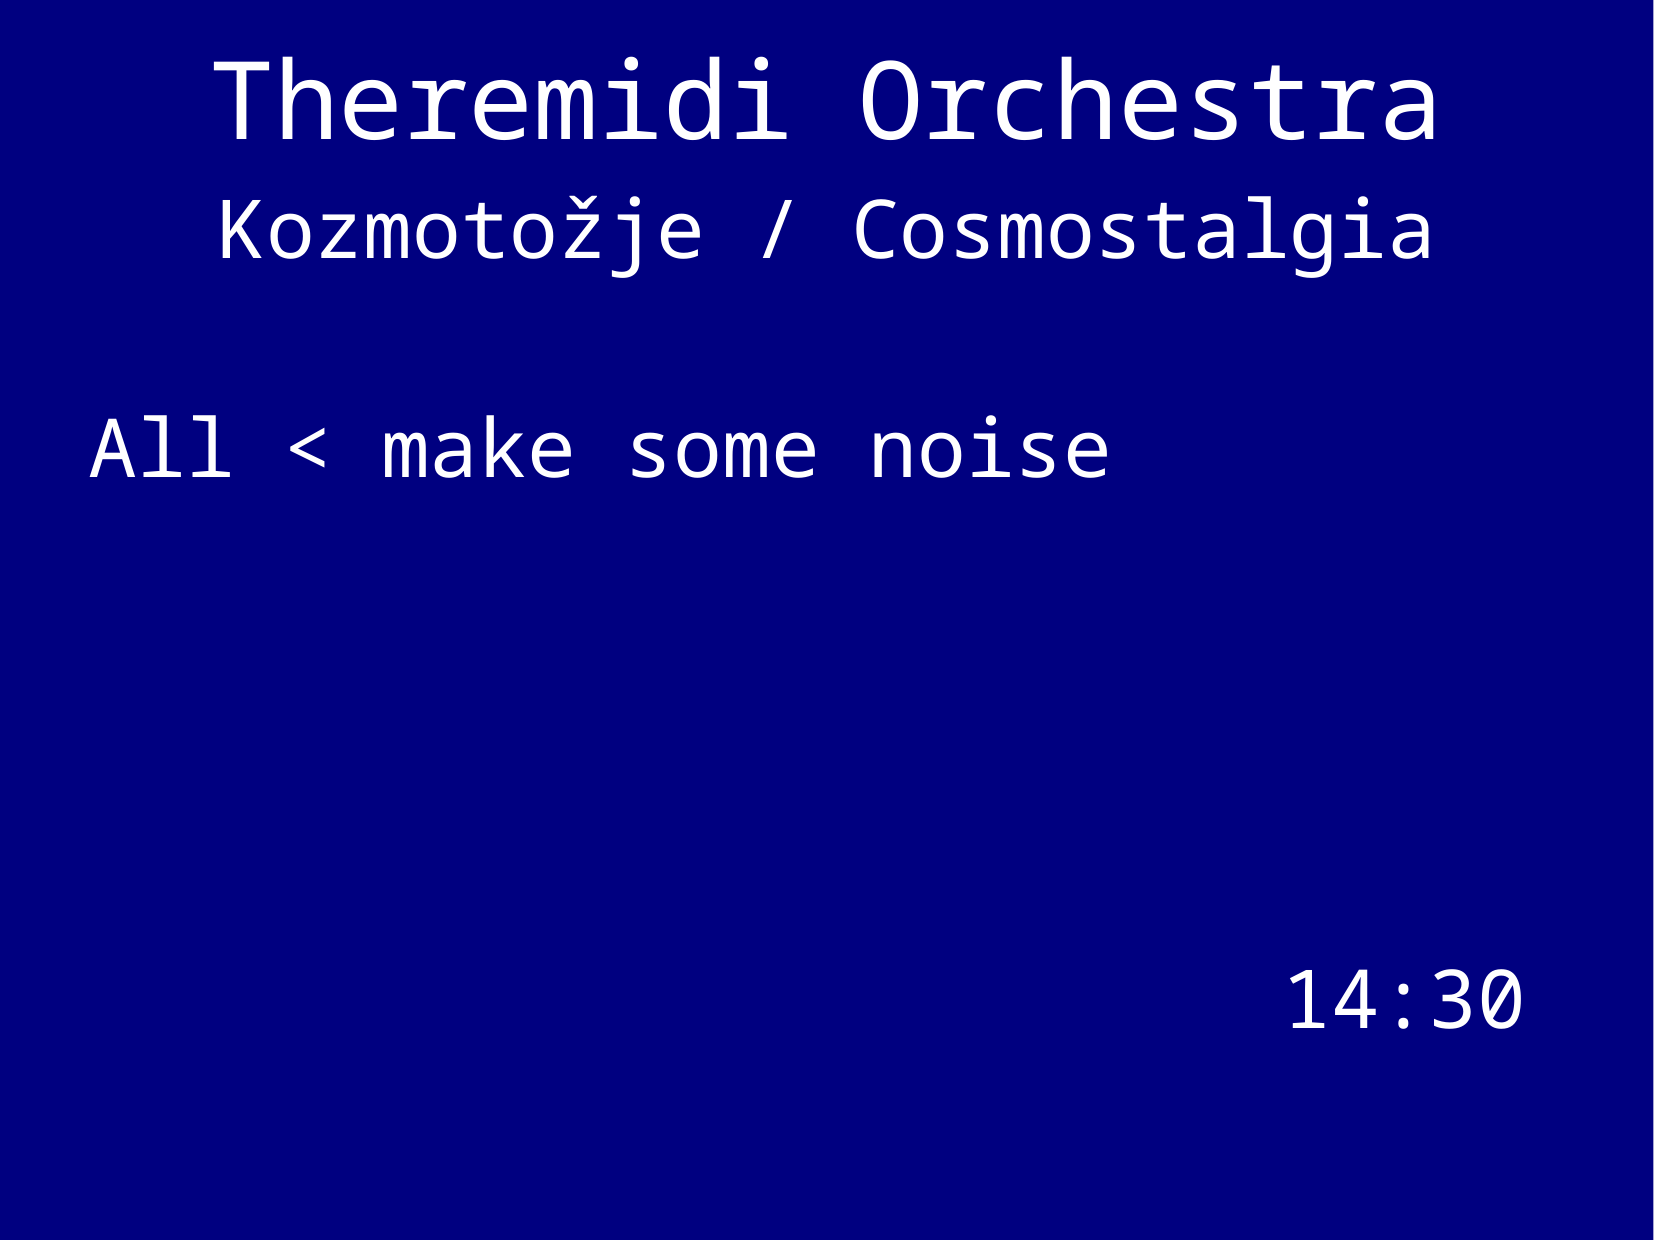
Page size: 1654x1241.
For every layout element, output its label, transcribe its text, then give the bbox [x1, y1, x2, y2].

title Theremidi Orchestra Kozmotožje / Cosmostalgia [82, 49, 1571, 257]
text_box 14:30 [1282, 900, 1620, 1096]
subtitle All < make some noise [88, 272, 1566, 1063]
